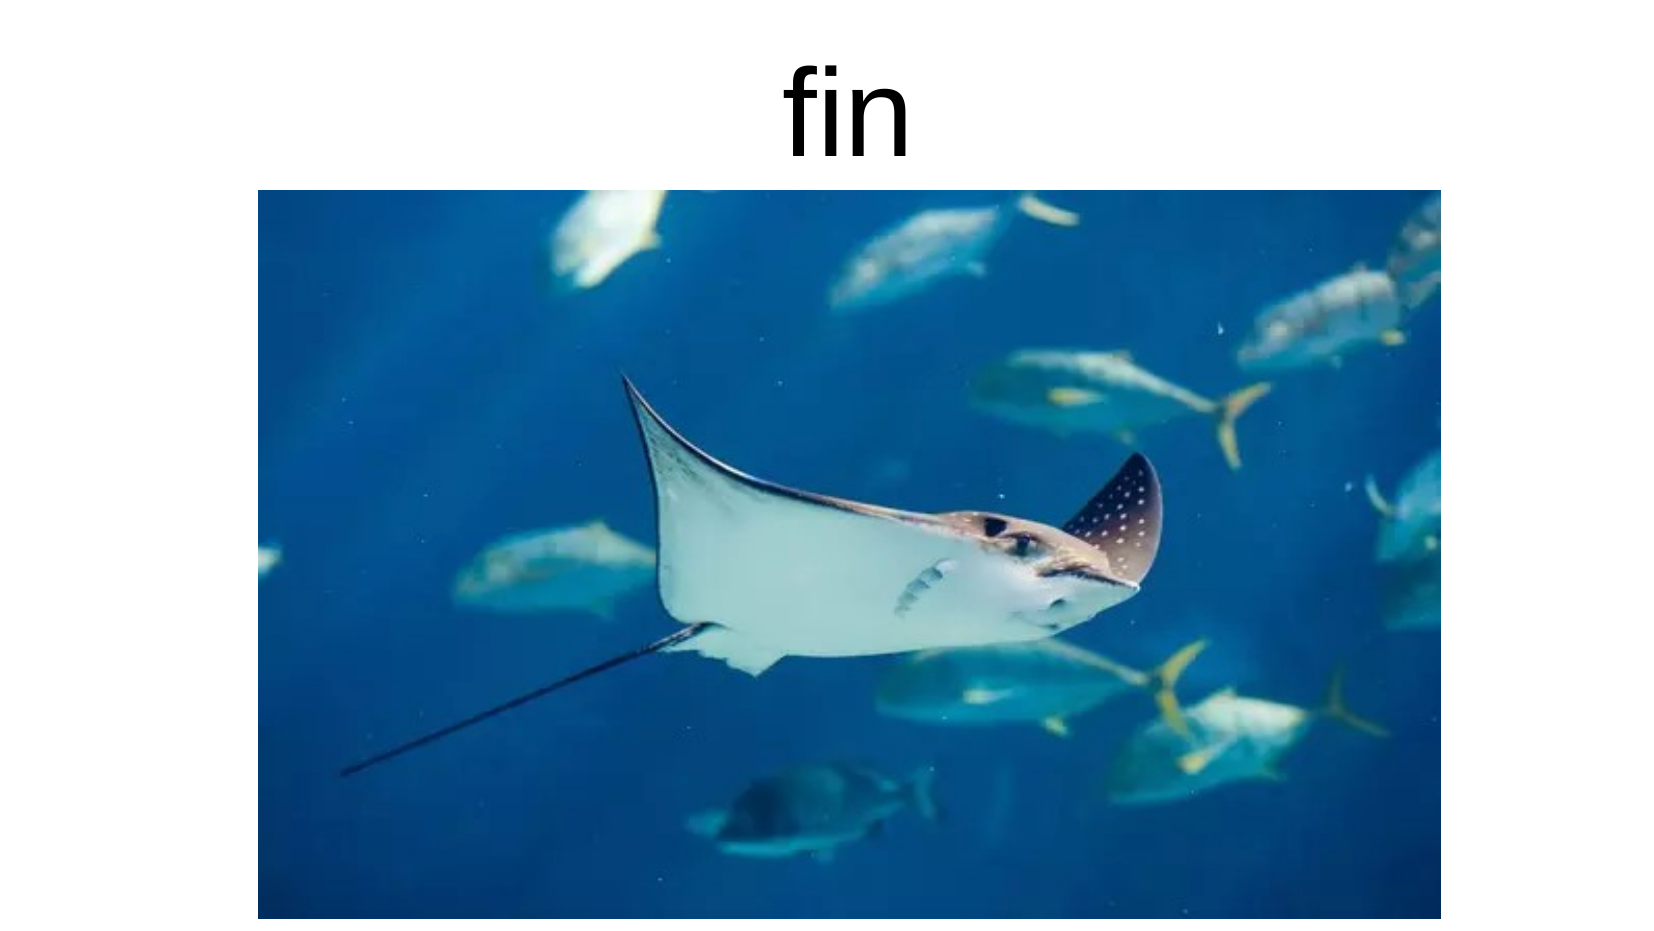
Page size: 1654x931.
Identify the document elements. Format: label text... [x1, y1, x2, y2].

picture [674, 190, 686, 199]
picture [258, 190, 1441, 919]
text_box fin [767, 35, 1034, 191]
